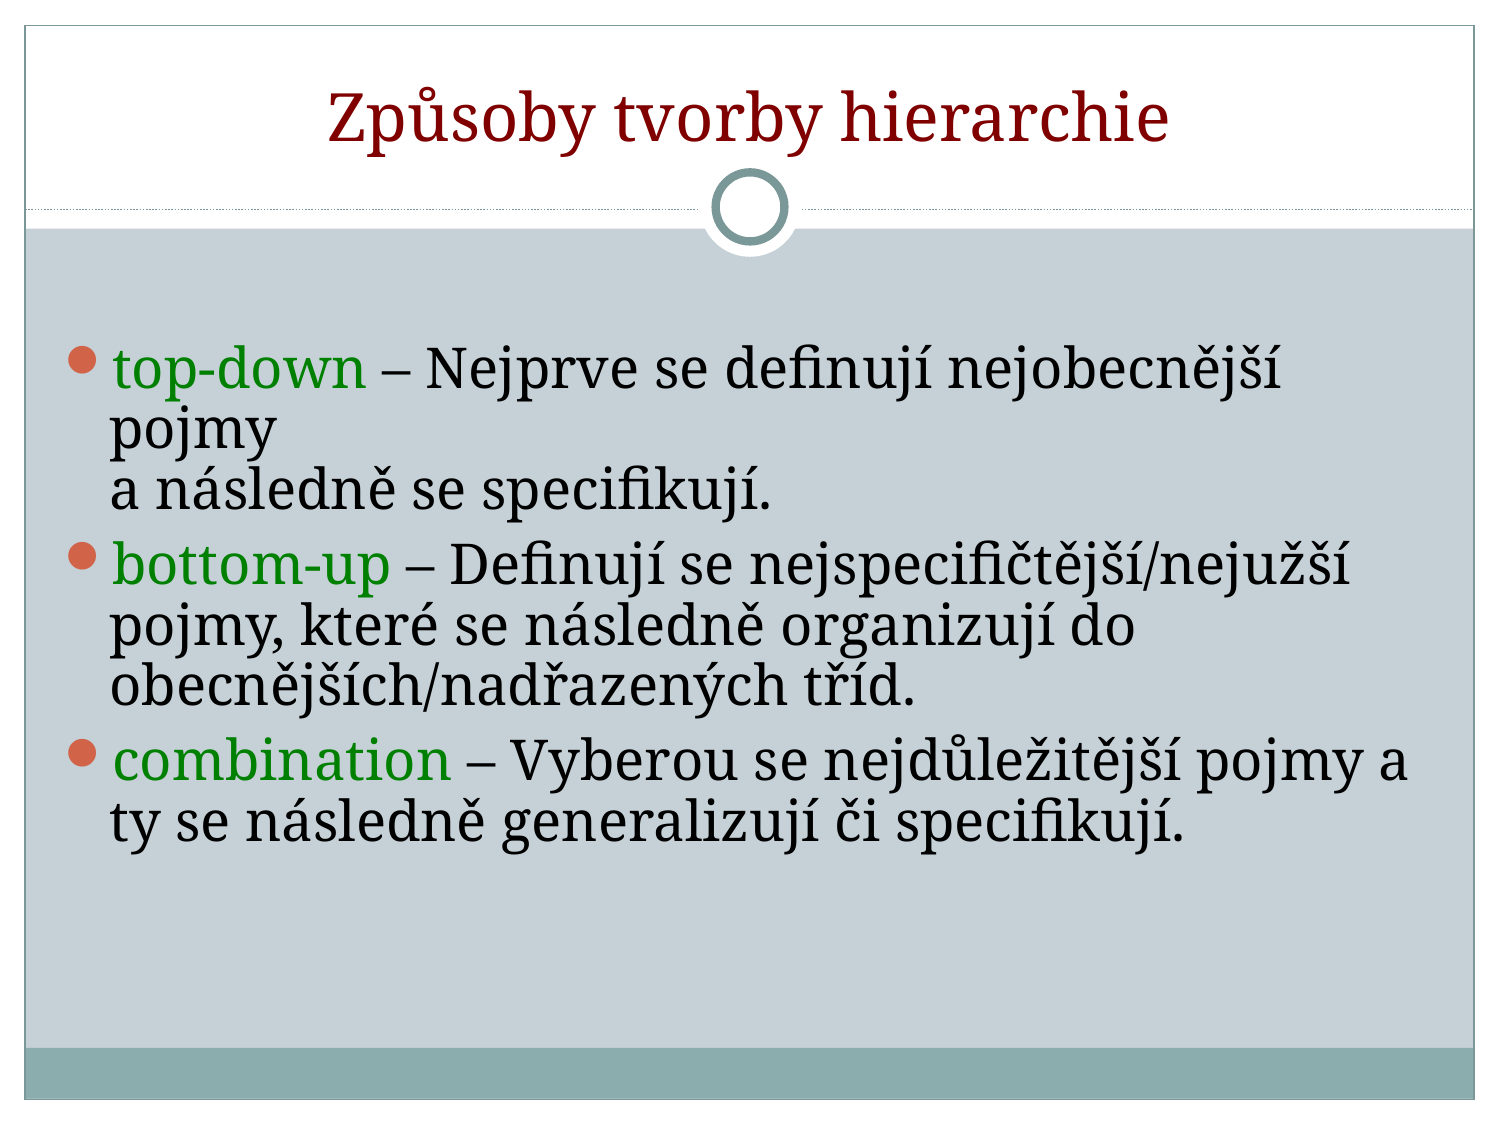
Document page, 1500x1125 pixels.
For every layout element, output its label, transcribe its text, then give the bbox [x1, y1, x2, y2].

title Způsoby tvorby hierarchie [49, 37, 1450, 162]
list top-down – Nejprve se definují nejobecnější pojmy a následně se specifikují. bottom-up – Definují se nejspecifičtější/nejužší pojmy, které se následně organizují do obecnějších/nadřazených tříd. combination – Vyberou se nejdůležitější pojmy a ty se následně generalizují či specifikují. [49, 250, 1445, 1001]
